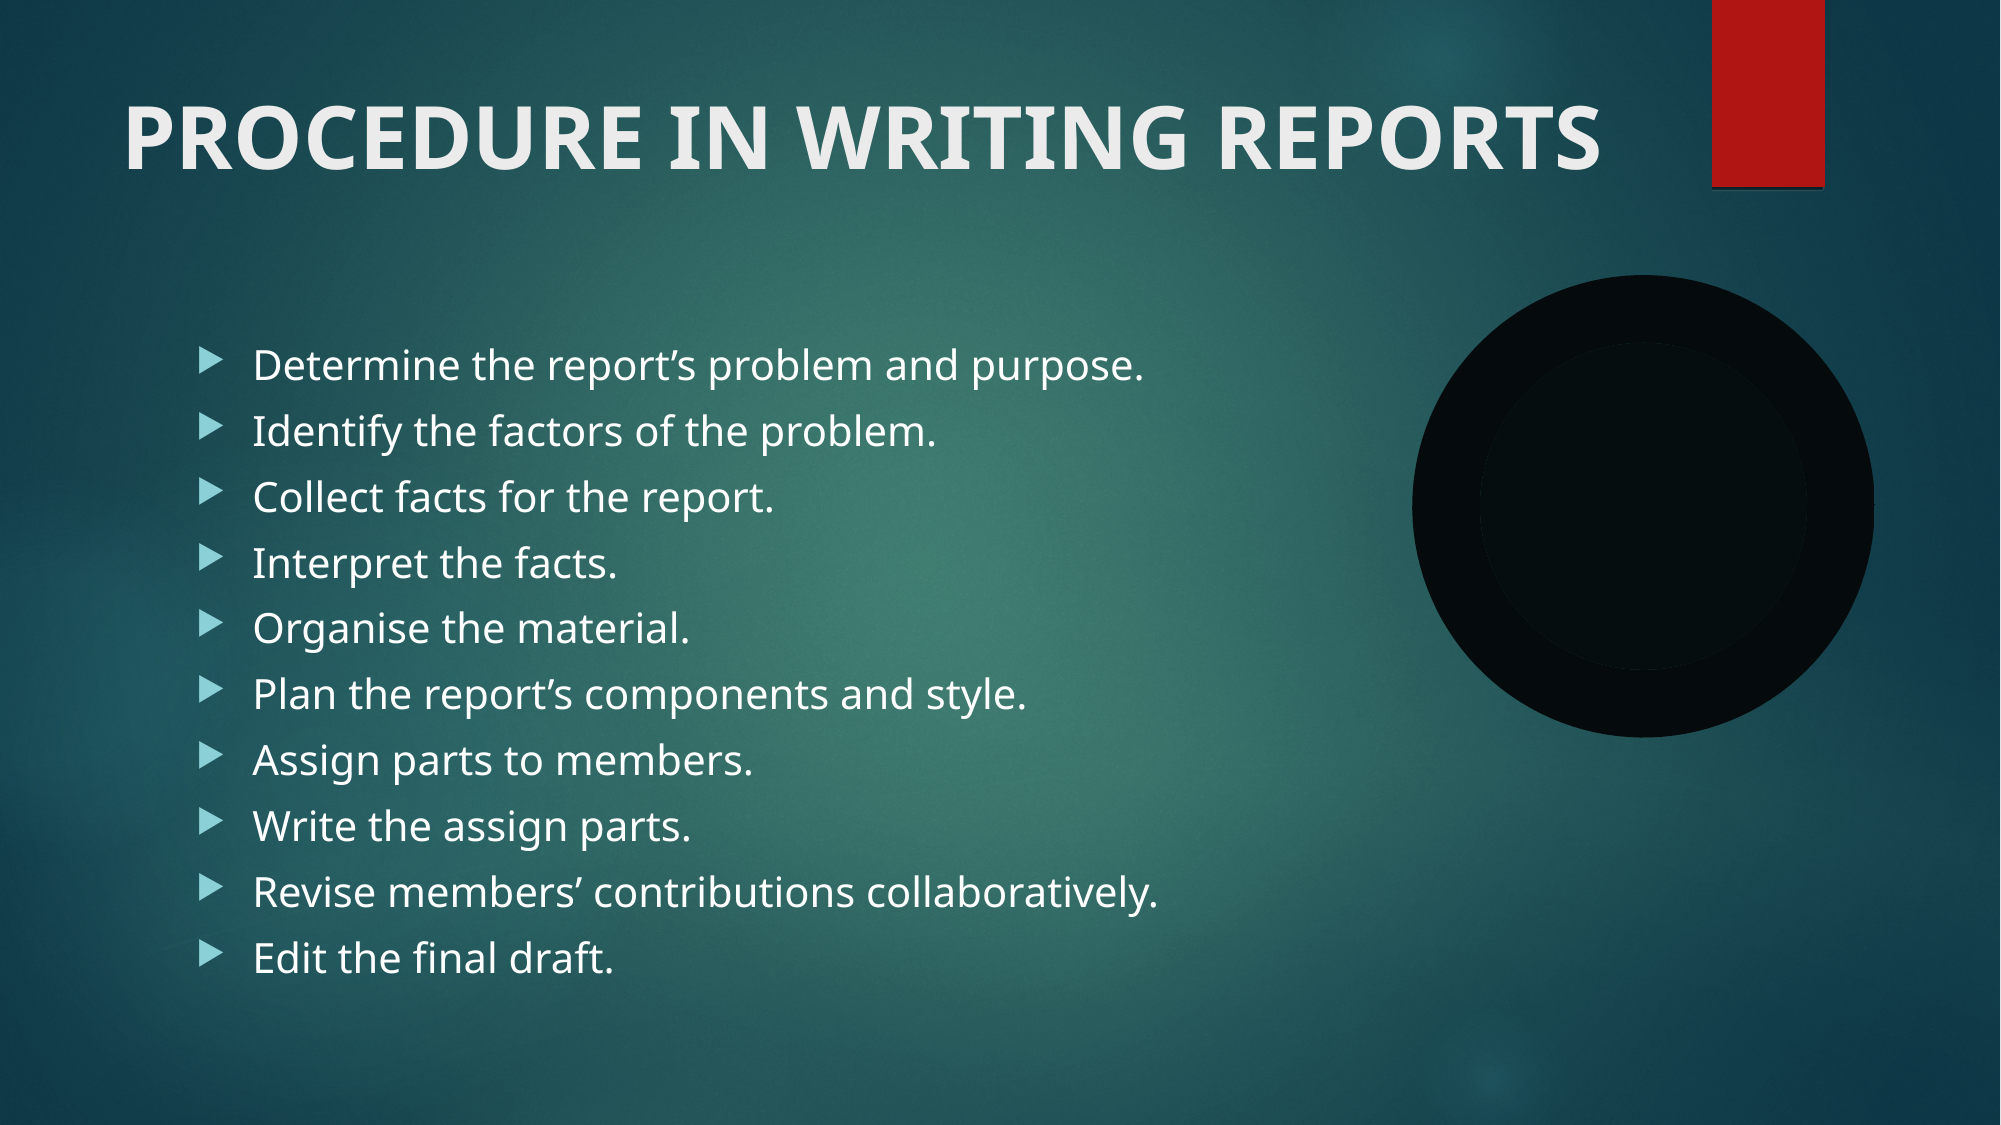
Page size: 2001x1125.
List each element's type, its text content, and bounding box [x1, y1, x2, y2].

title PROCEDURE IN WRITING REPORTS [106, 74, 1649, 305]
list Determine the report’s problem and purpose. Identify the factors of the problem. Collect facts for the report. Interpret the facts. Organise the material. Plan the report’s components and style. Assign parts to members. Write the assign parts. Revise members’ contributions collaboratively. Edit the final draft. [181, 336, 1649, 1026]
